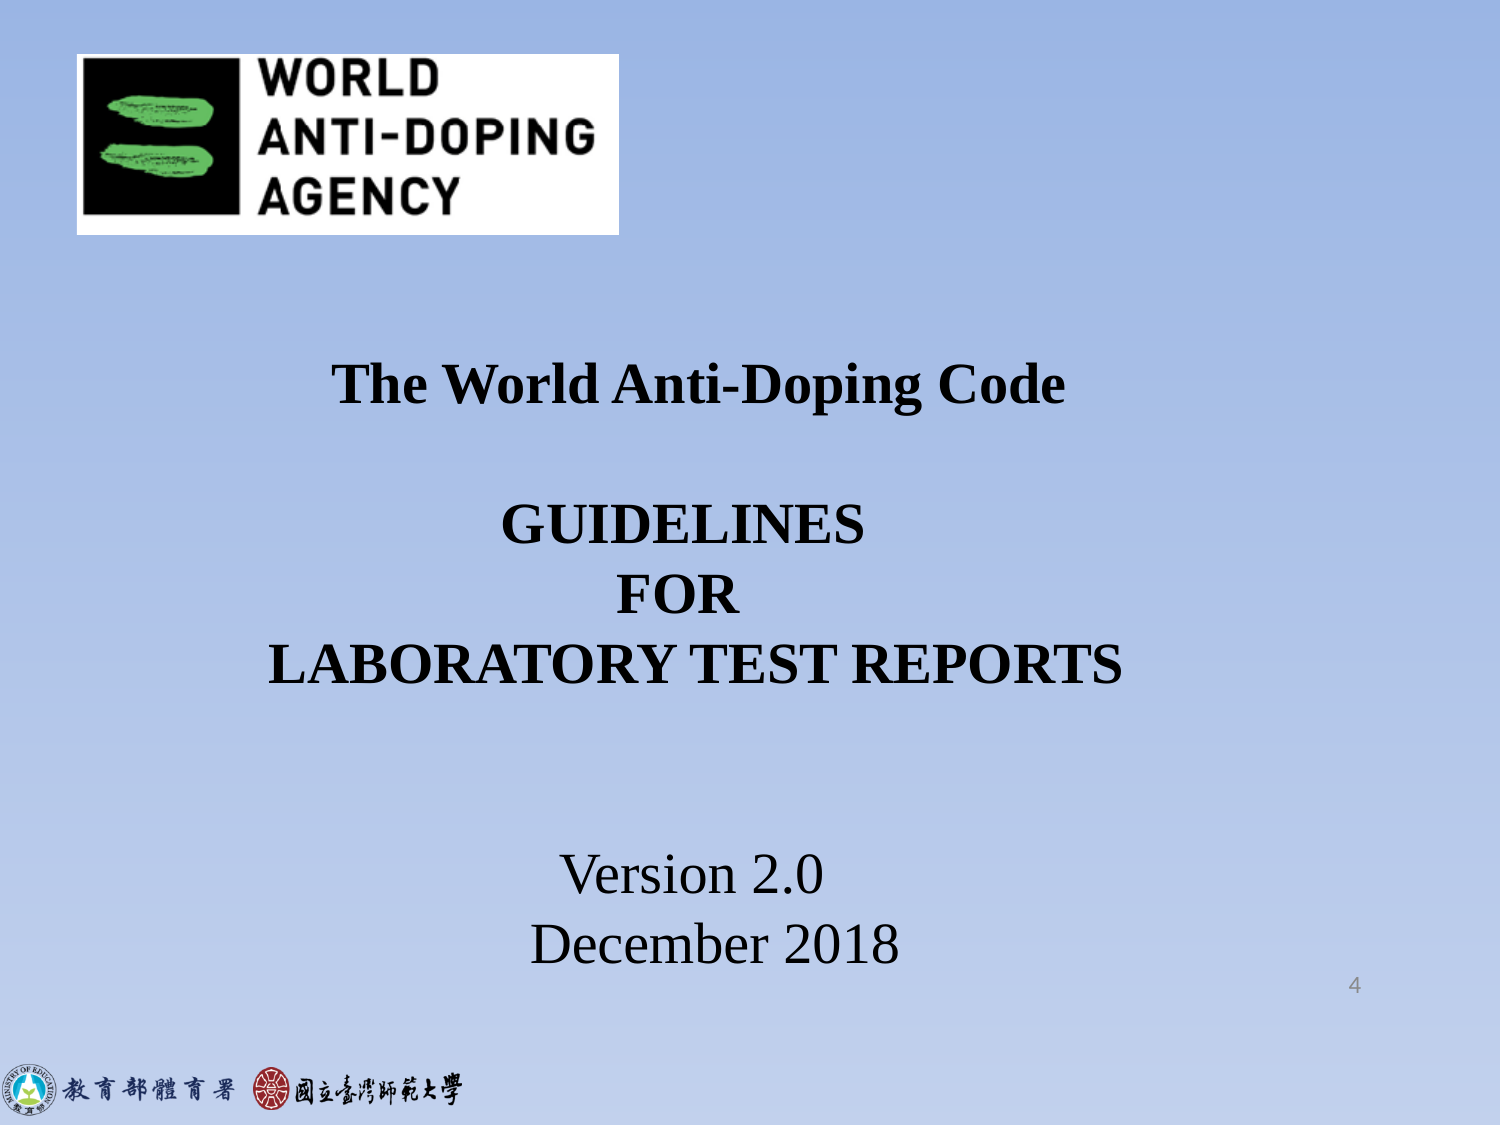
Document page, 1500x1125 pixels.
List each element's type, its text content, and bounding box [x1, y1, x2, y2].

text_box [1333, 940, 1434, 1027]
text_box The World Anti-Doping Code GUIDELINES FOR LABORATORY TEST REPORTS Version 2.0 December 2018 [254, 338, 1329, 983]
picture [76, 54, 619, 235]
